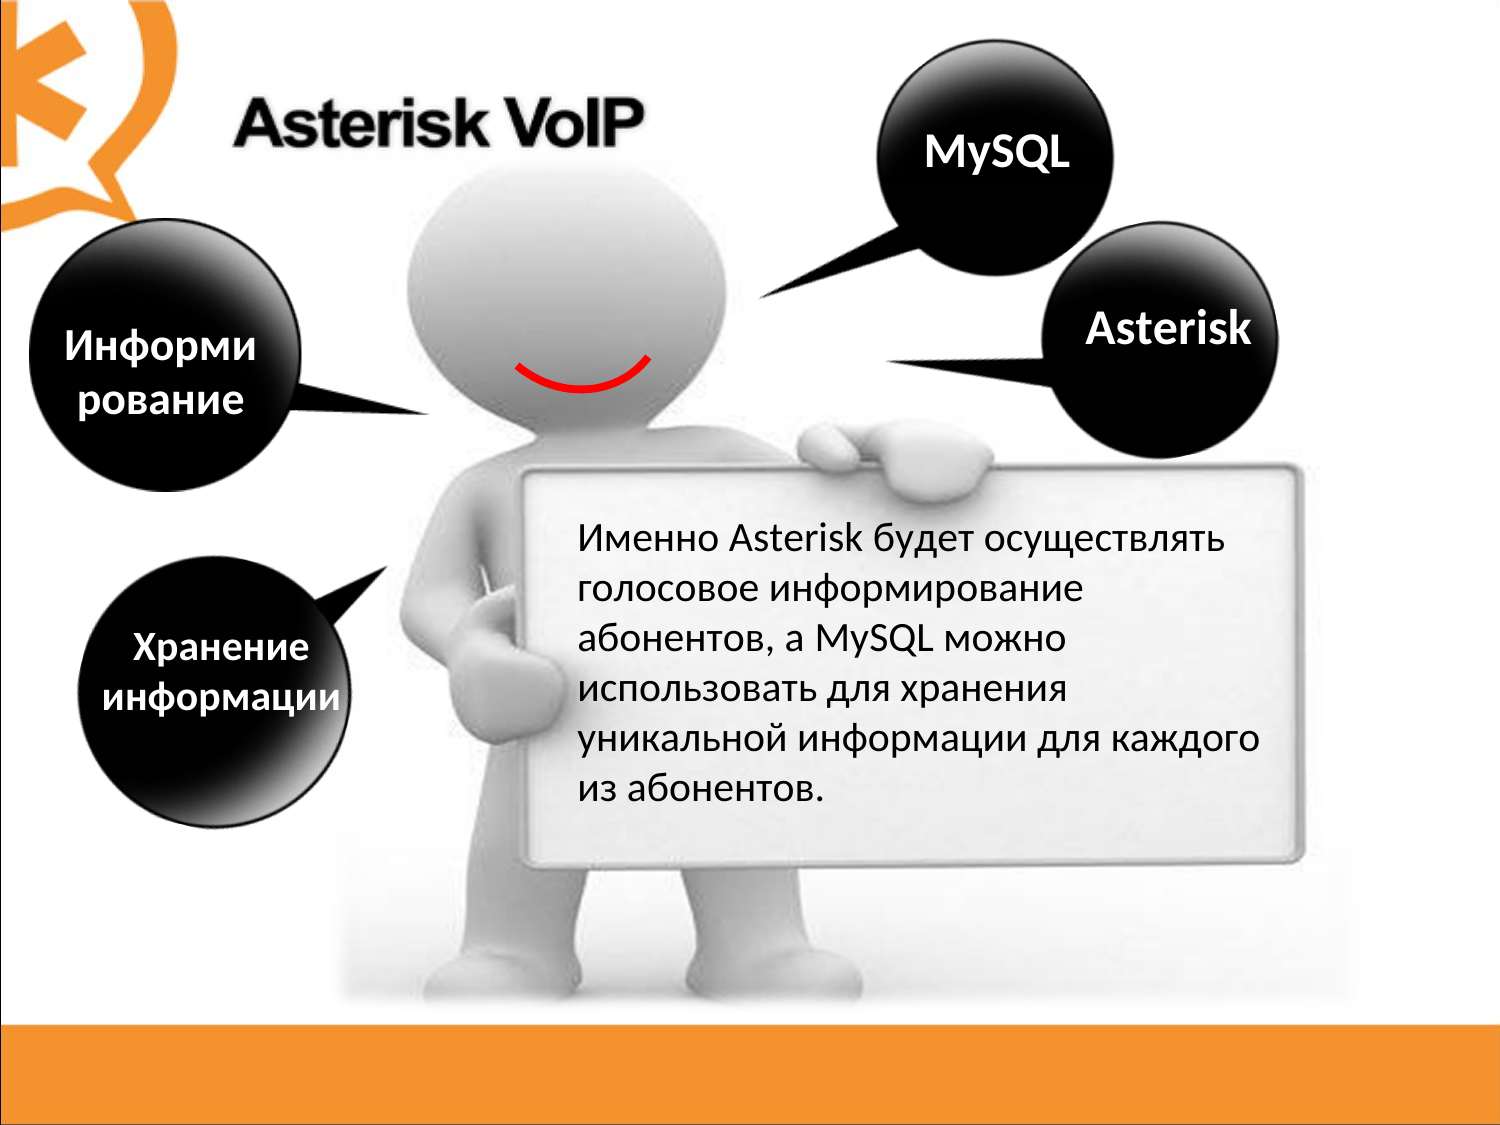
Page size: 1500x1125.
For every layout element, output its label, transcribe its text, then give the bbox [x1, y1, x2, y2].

text_box Именно Asterisk будет осуществлять голосовое информирование абонентов, а MySQL можно использовать для хранения уникальной информации для каждого из абонентов. [562, 501, 1291, 841]
text_box Информирование [41, 306, 280, 432]
text_box MySQL [890, 109, 1104, 186]
text_box Хранение информации [59, 610, 384, 727]
text_box Asterisk [1062, 286, 1275, 363]
picture [0, 0, 1500, 1125]
